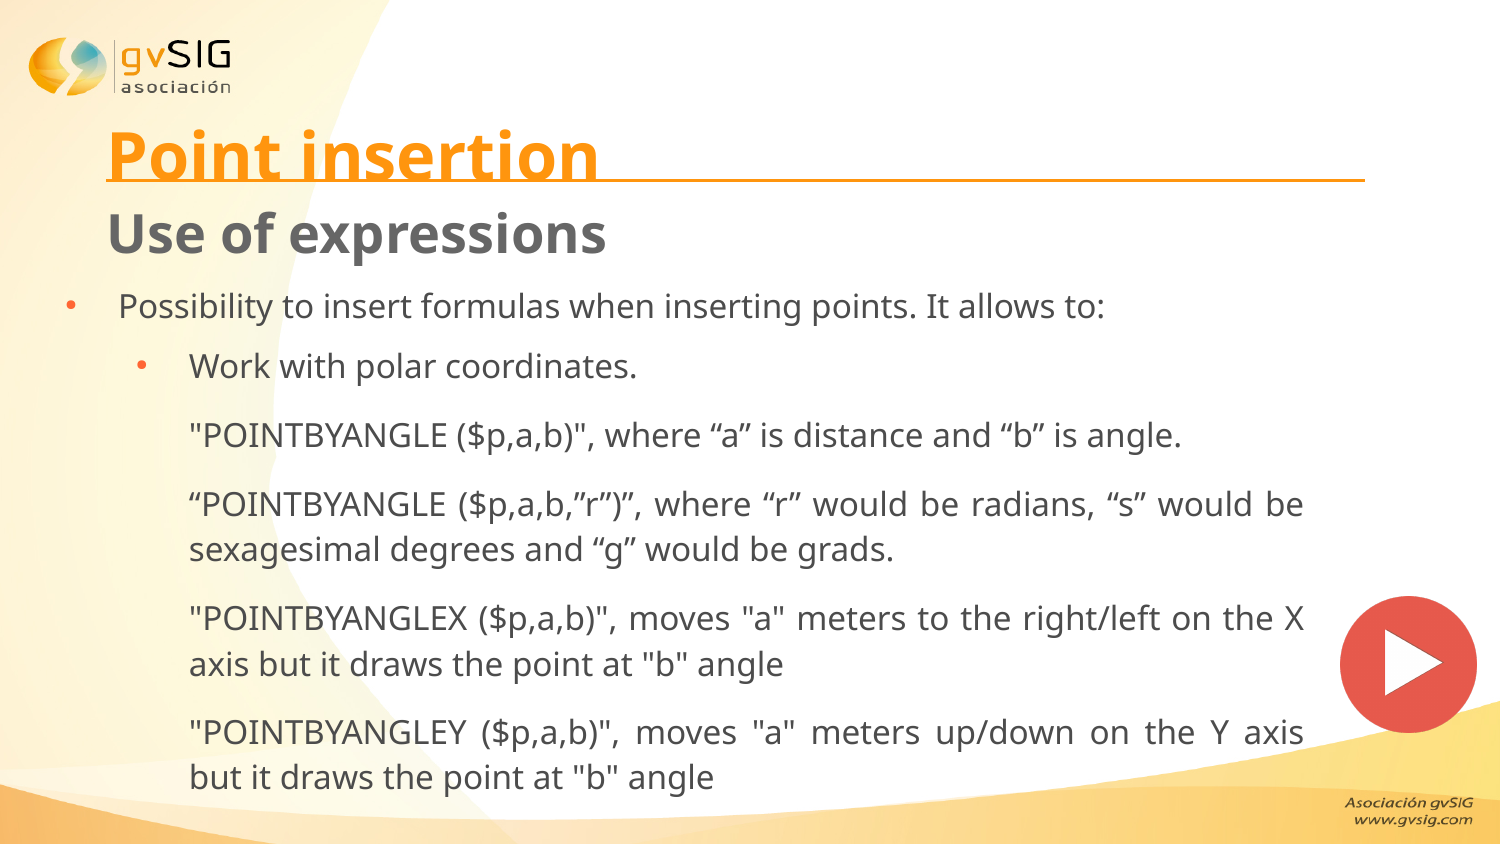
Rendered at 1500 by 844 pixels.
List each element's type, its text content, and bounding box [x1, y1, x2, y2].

text_box Use of expressions [106, 200, 1382, 265]
title Point insertion [106, 115, 1457, 193]
picture [0, 0, 1500, 844]
list Possibility to insert formulas when inserting points. It allows to: Work with polar coordinates. "POINTBYANGLE ($p,a,b)", where “a” is distance and “b” is angle. “POINTBYANGLE ($p,a,b,”r”)”, where “r” would be radians, “s” would be sexagesimal degrees and “g” would be grads. "POINTBYANGLEX ($p,a,b)", moves "a" meters to the right/left on the X axis but it draws the point at "b" angle "POINTBYANGLEY ($p,a,b)", moves "a" meters up/down on the Y axis but it draws the point at "b" angle [47, 283, 1307, 844]
